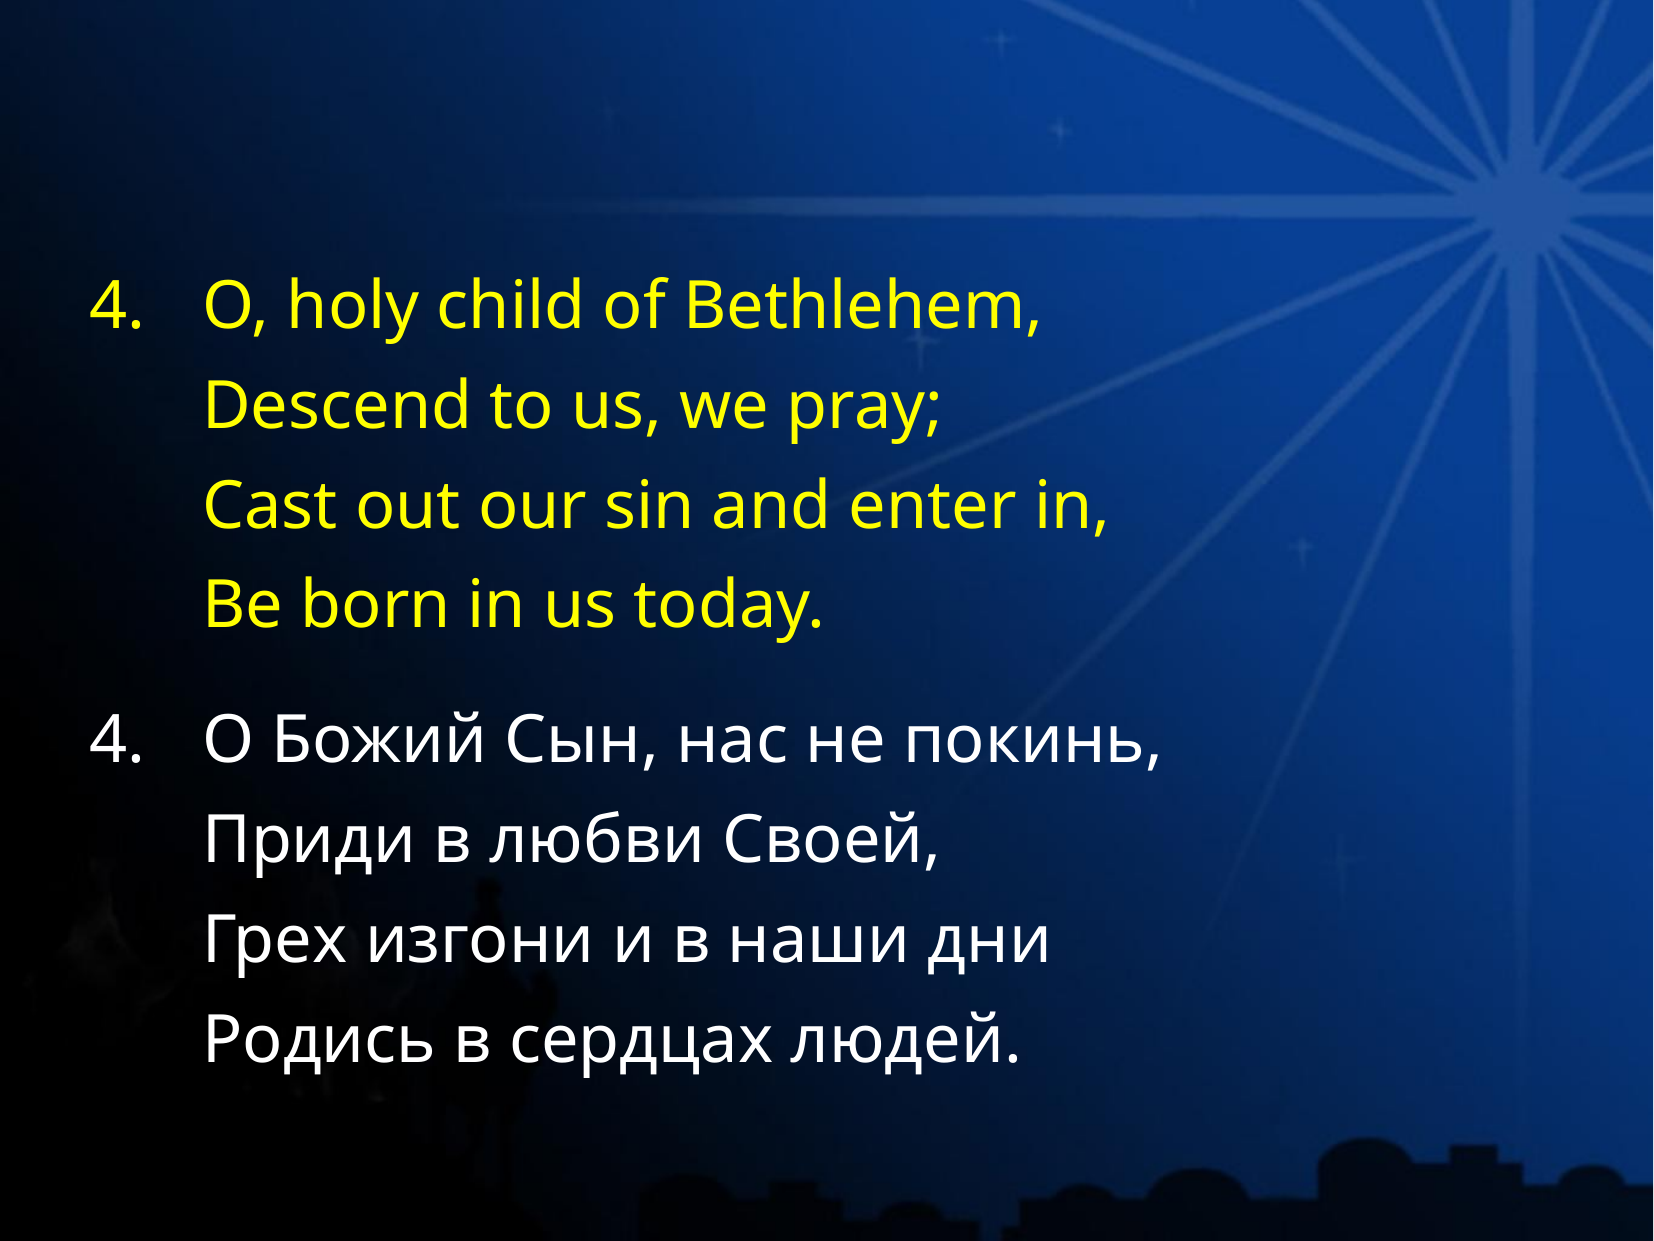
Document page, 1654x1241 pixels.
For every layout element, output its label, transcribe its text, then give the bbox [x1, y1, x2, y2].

text_box 4. О Божий Сын, нас не покинь, Приди в любви Своей, Грех изгони и в наши дни Родись в сердцах людей. [75, 675, 1576, 1163]
picture [0, 0, 1654, 1241]
text_box 4. O, holy child of Bethlehem, Descend to us, we pray; Cast out our sin and enter in, Be born in us today. [75, 150, 1576, 638]
